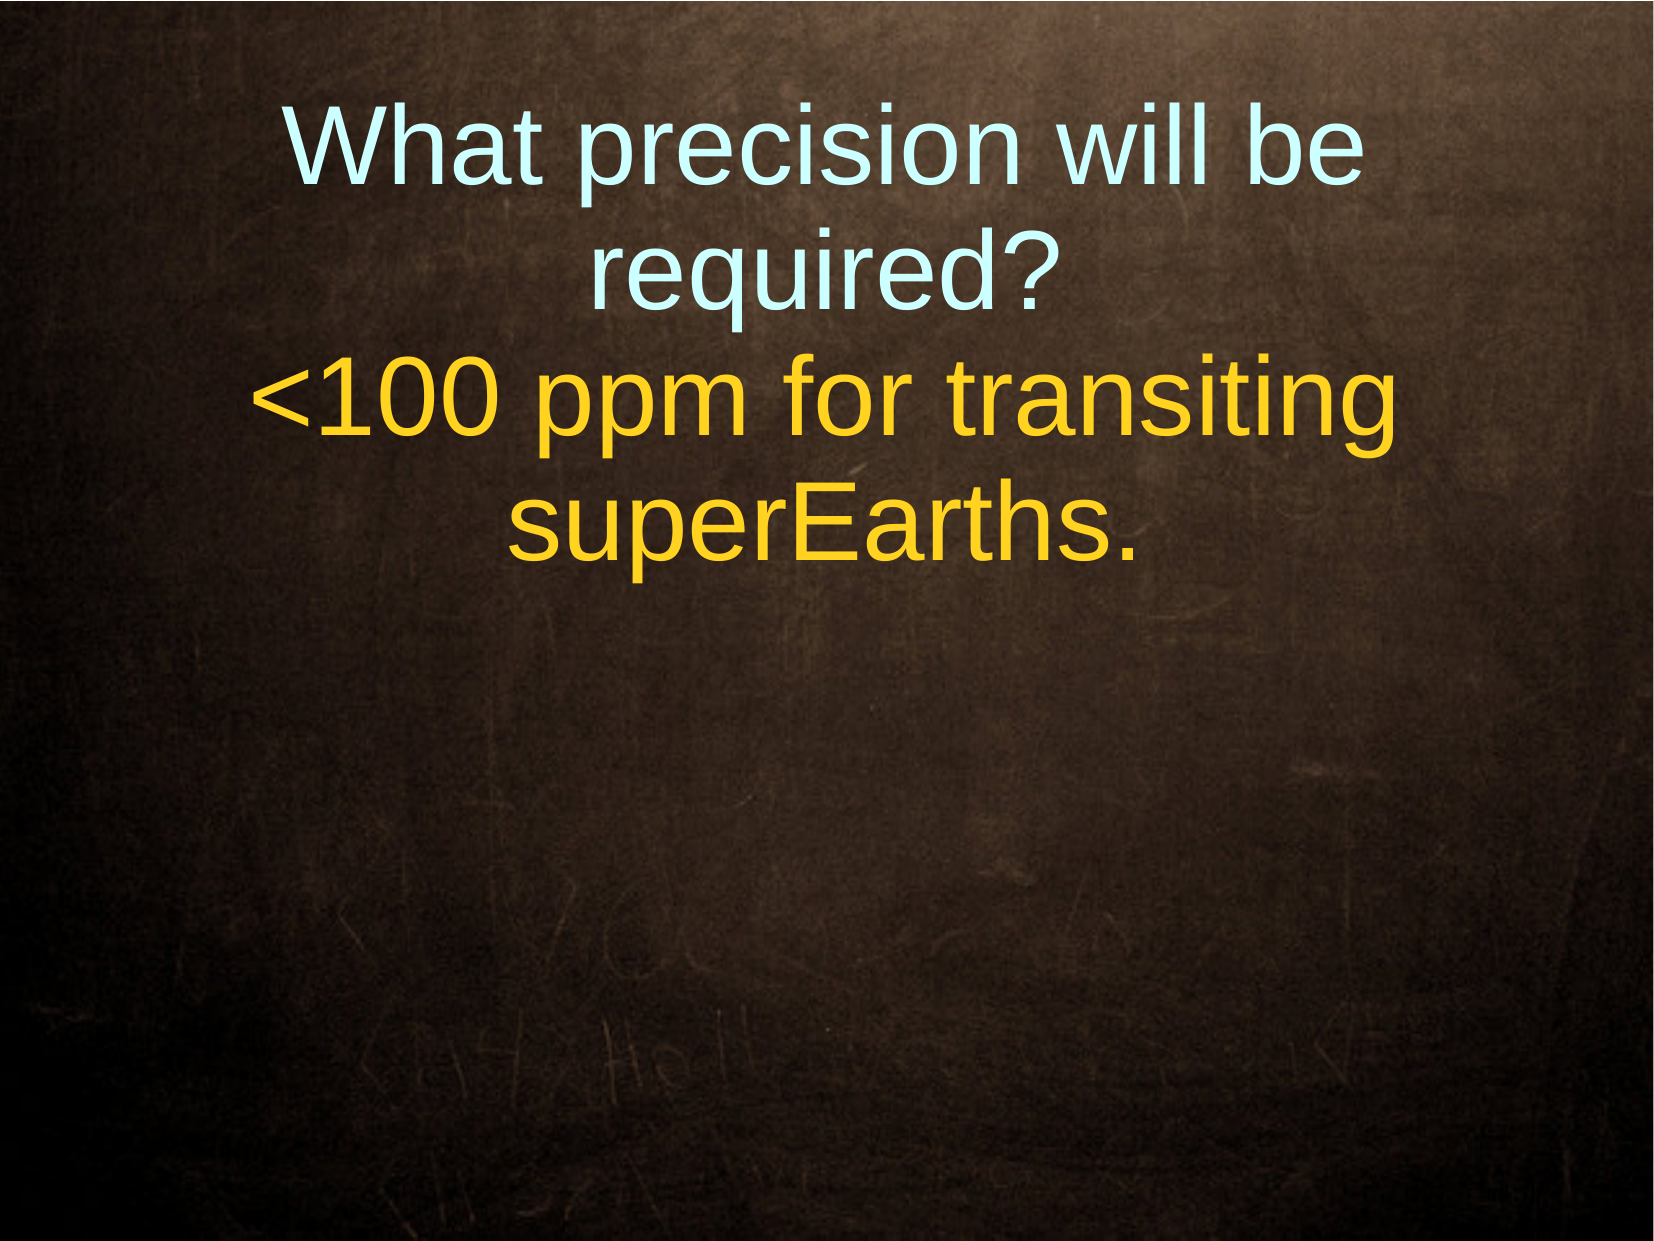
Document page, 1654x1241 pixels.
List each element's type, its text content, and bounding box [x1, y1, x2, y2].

text_box What precision will be required? <100 ppm for transiting superEarths. [75, 75, 1576, 592]
picture [0, 1, 1654, 1241]
